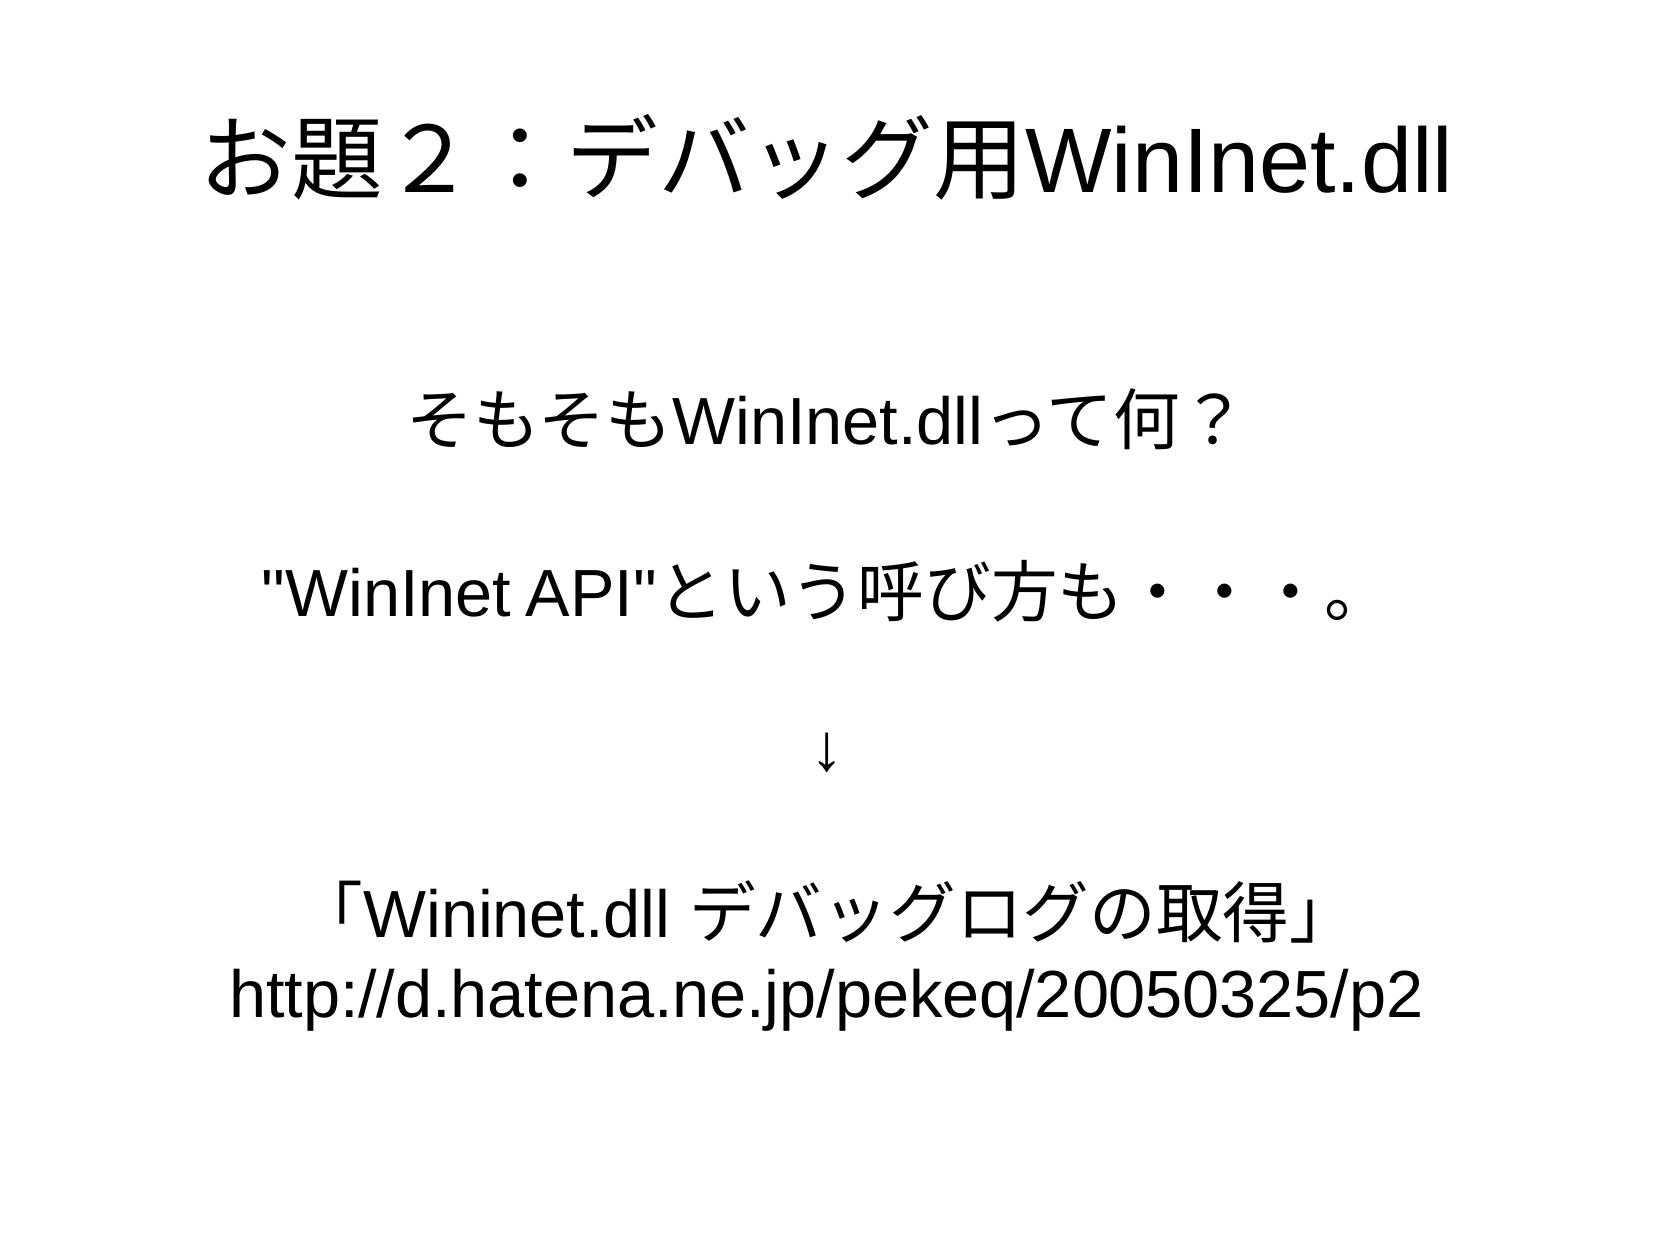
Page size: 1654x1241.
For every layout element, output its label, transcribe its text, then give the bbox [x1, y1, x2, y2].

subtitle そもそもWinInet.dllって何？ "WinInet API"という呼び方も・・・。 ↓ 「Wininet.dll デバッグログの取得」 http://d.hatena.ne.jp/pekeq/20050325/p2 [82, 297, 1571, 1102]
title お題２：デバッグ用WinInet.dll [82, 56, 1571, 250]
